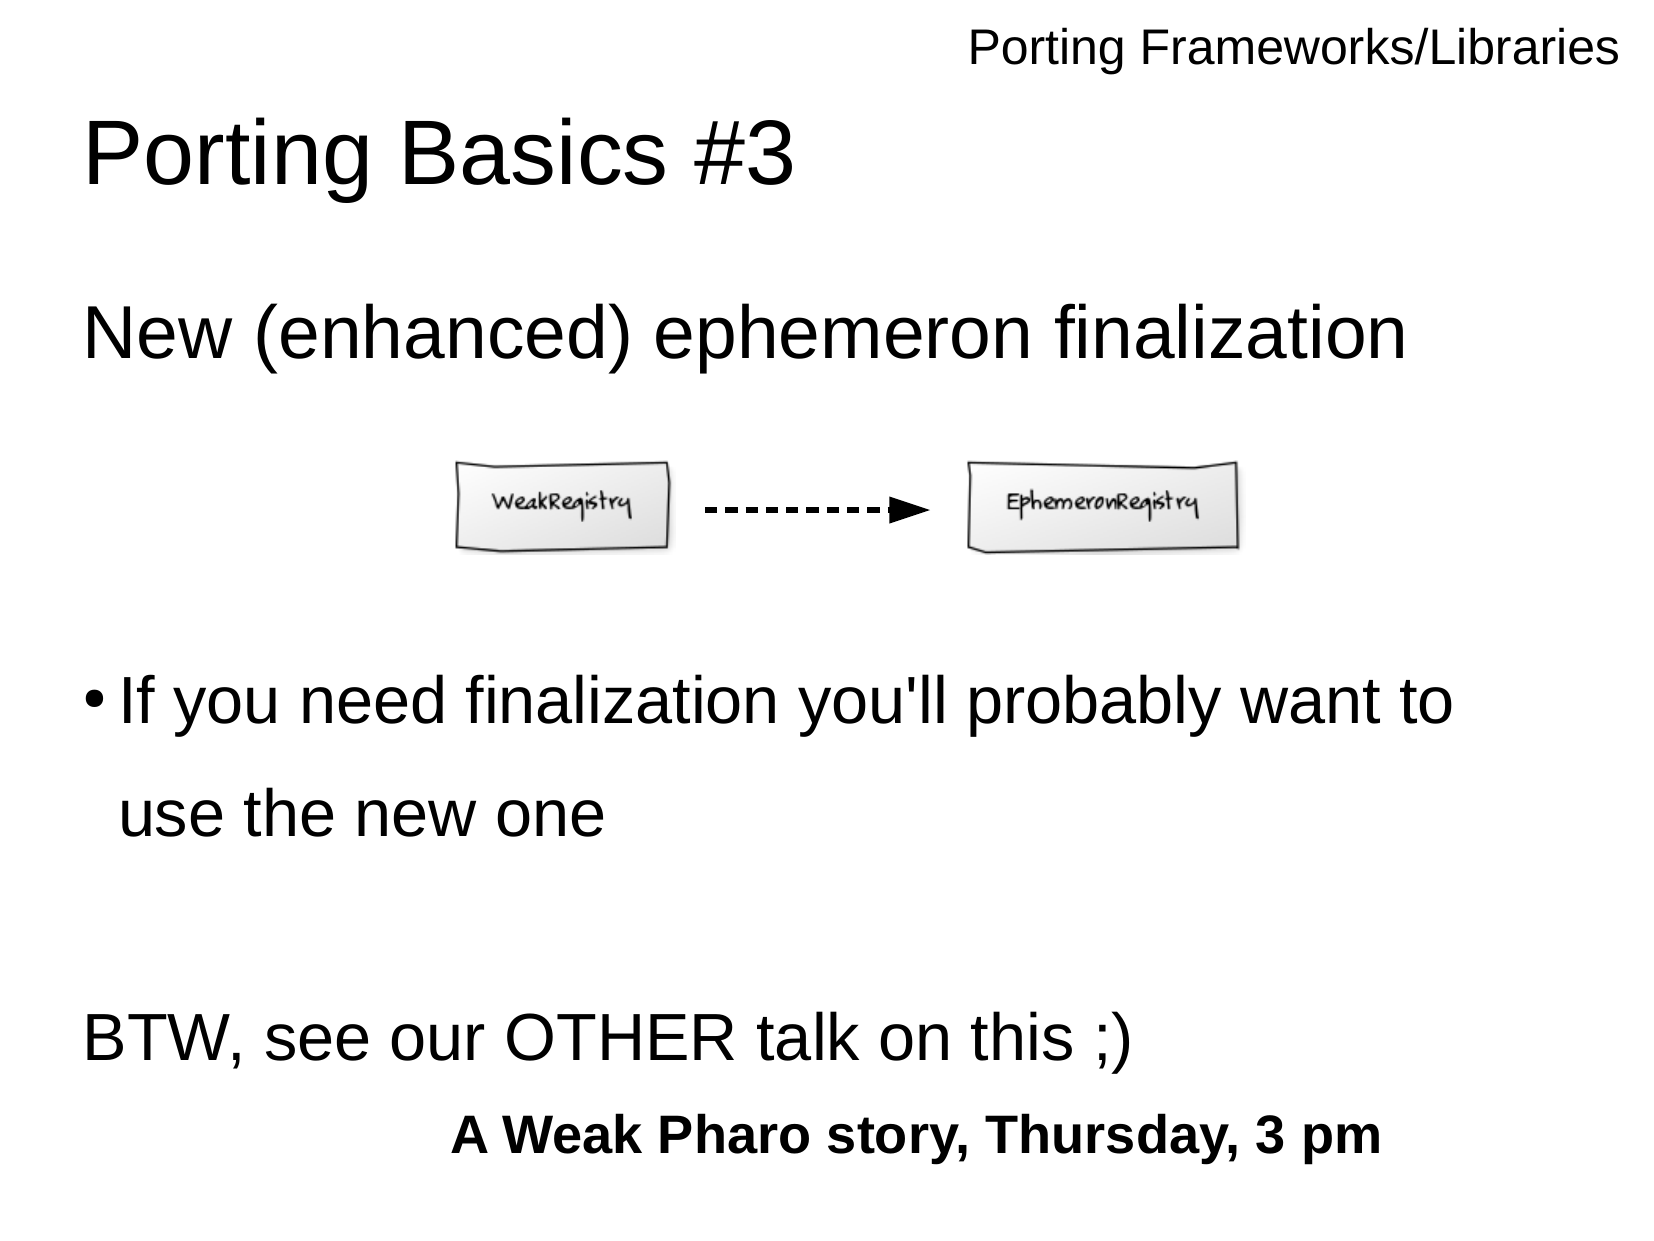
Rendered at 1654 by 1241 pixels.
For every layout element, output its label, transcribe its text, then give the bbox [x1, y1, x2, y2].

text_box A Weak Pharo story, Thursday, 3 pm [435, 1097, 1516, 1173]
picture [960, 456, 1246, 556]
picture [448, 456, 676, 556]
text_box Porting Frameworks/Libraries [952, 19, 1636, 76]
subtitle New (enhanced) ephemeron finalization If you need finalization you'll probably want to use the new one BTW, see our OTHER talk on this ;) [82, 290, 1571, 1159]
title Porting Basics #3 [82, 49, 1571, 257]
